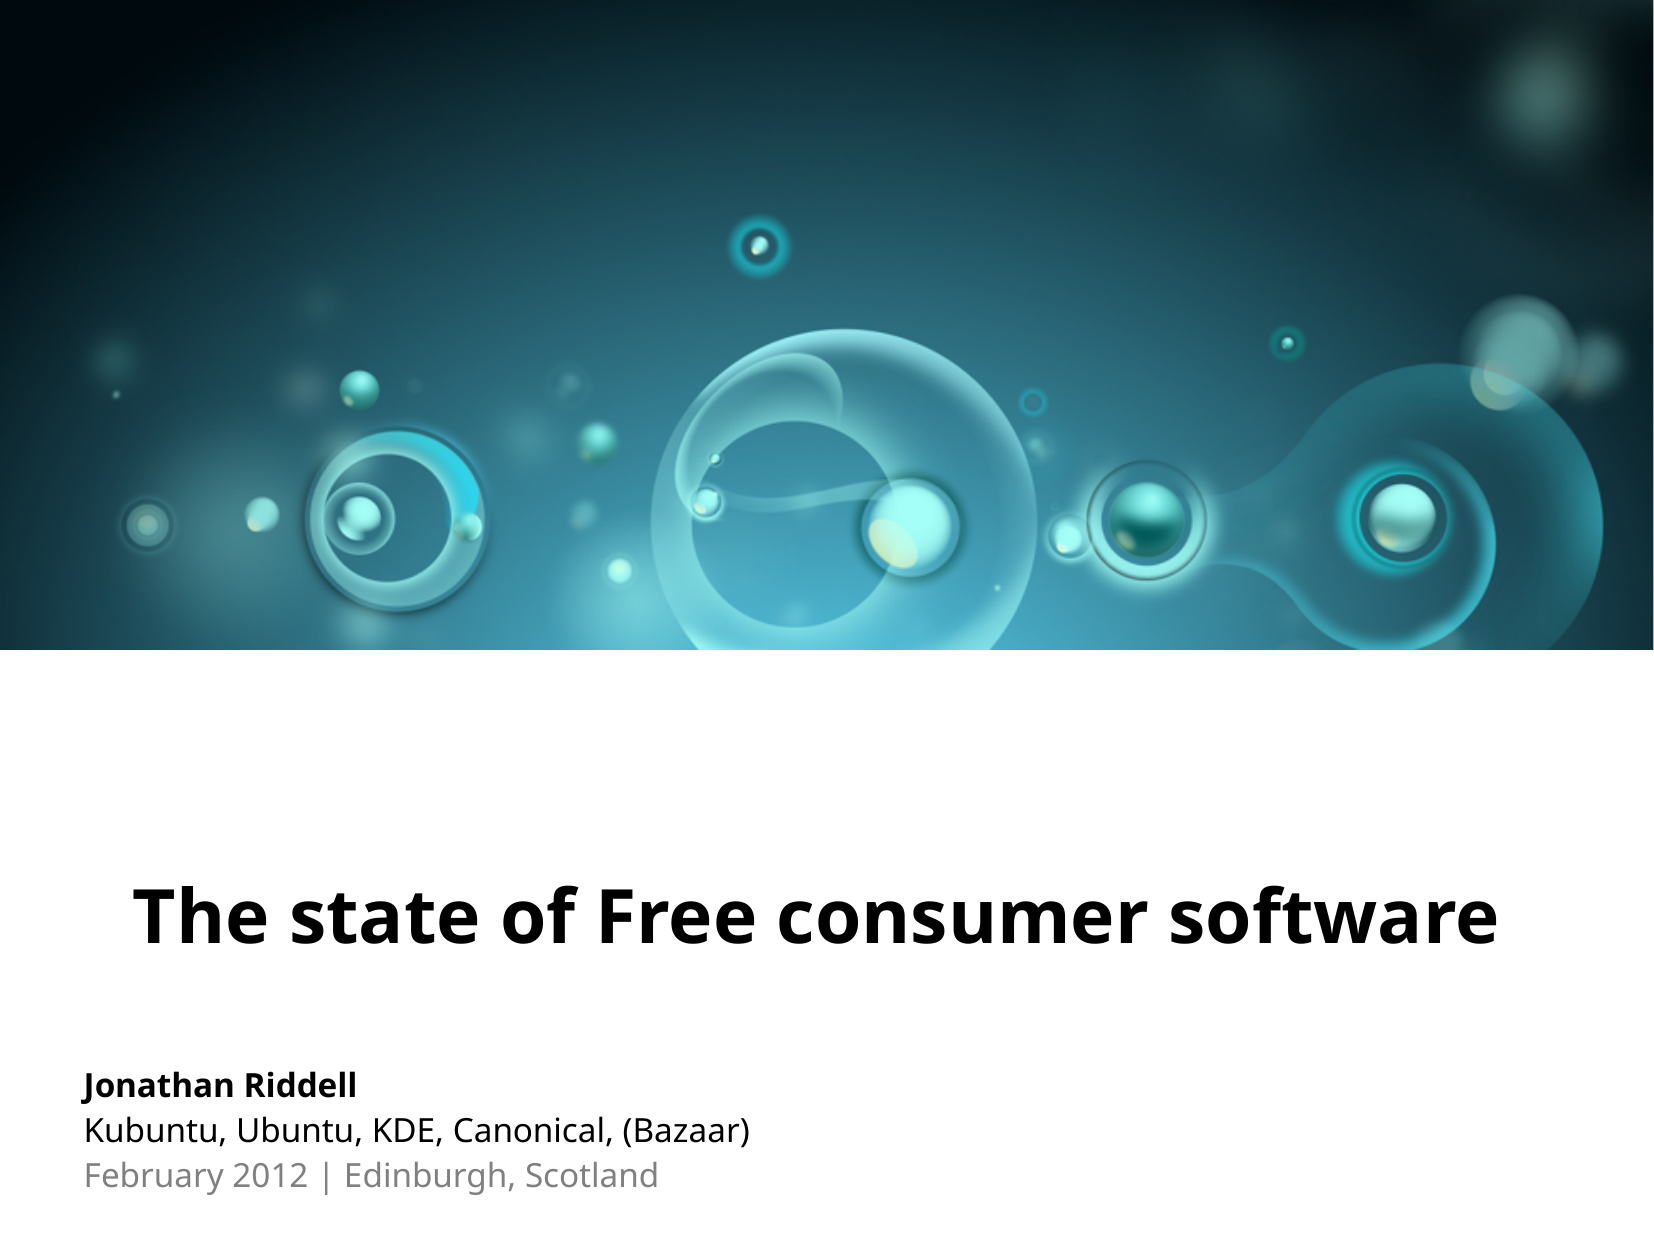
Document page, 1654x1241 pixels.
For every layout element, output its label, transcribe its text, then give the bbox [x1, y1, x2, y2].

text_box The state of Free consumer software [118, 856, 1654, 956]
picture [0, 0, 1654, 650]
text_box Jonathan Riddell Kubuntu, Ubuntu, KDE, Canonical, (Bazaar) February 2012 | Edinburgh, Scotland [69, 1054, 737, 1182]
